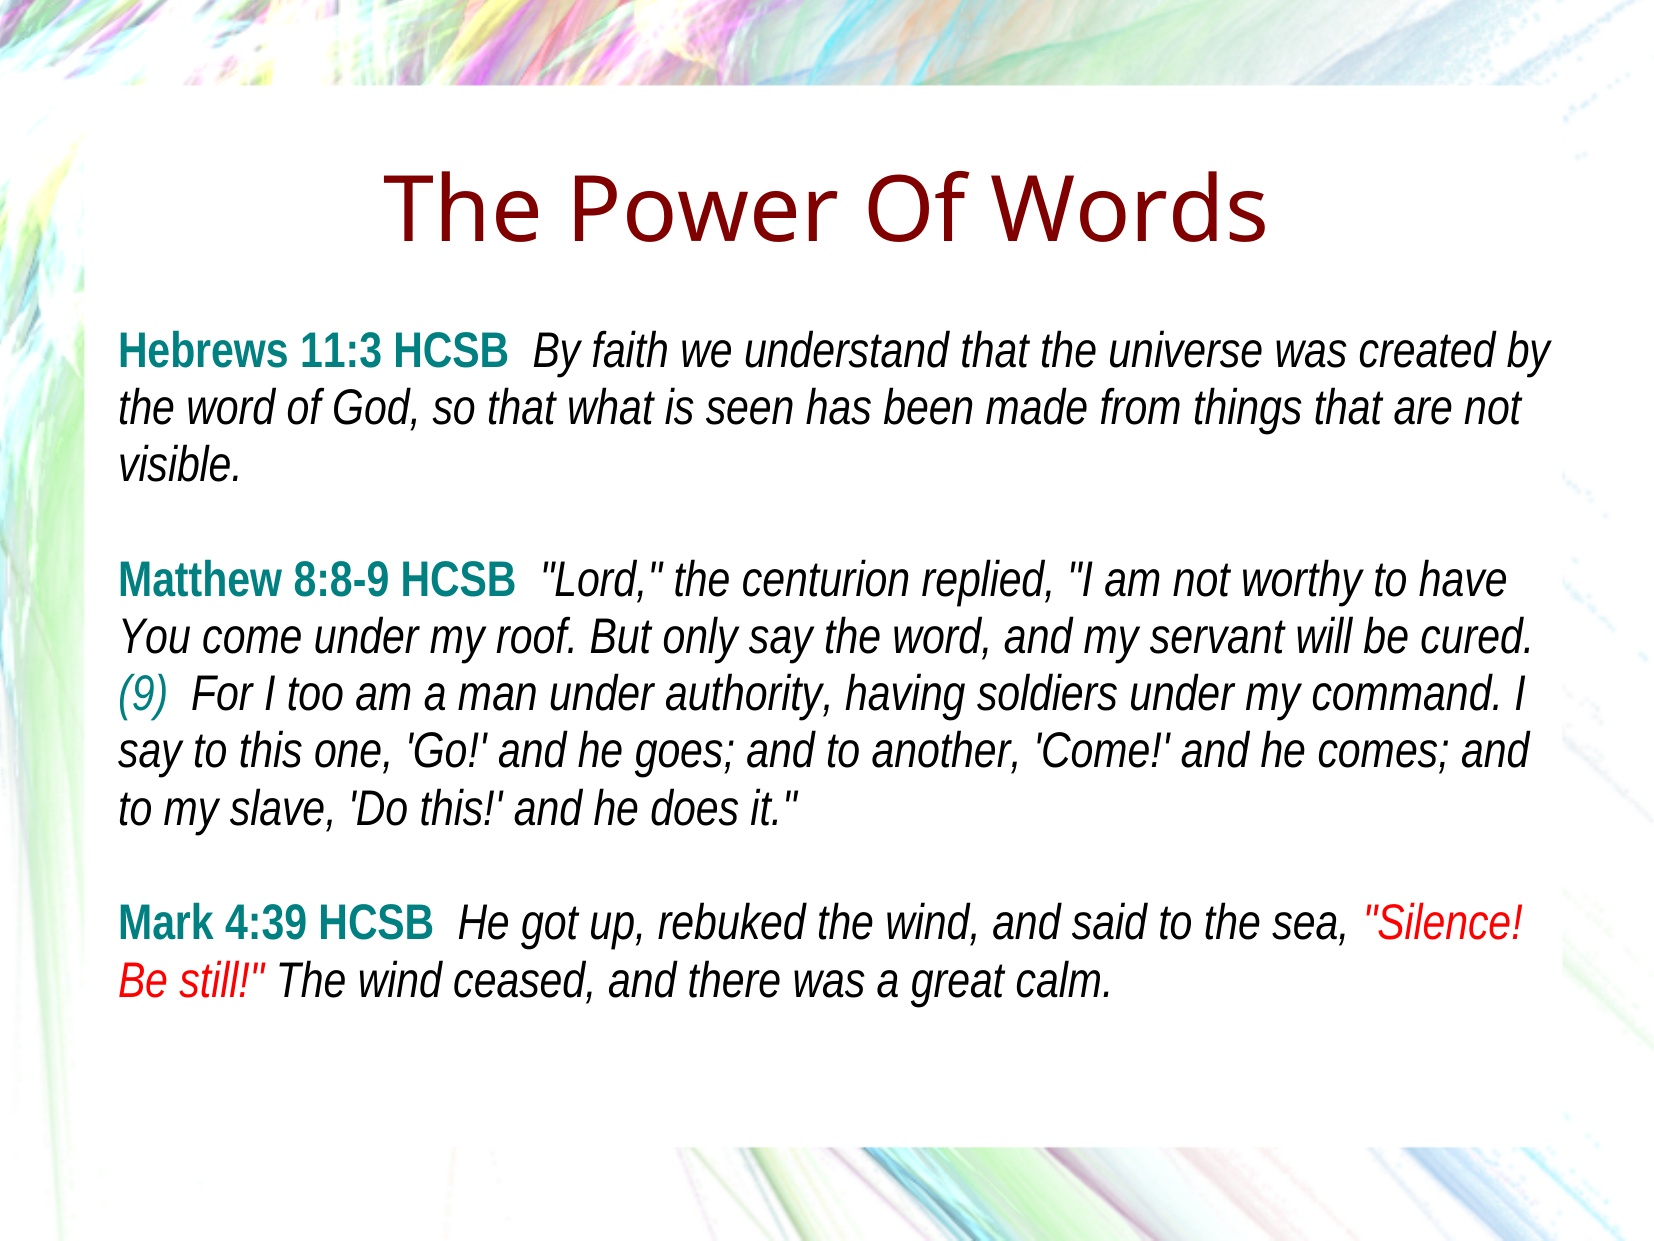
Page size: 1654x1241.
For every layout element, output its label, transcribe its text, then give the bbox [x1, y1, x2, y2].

picture [0, 0, 1654, 1241]
subtitle Hebrews 11:3 HCSB By faith we understand that the universe was created by the word of God, so that what is seen has been made from things that are not visible. Matthew 8:8-9 HCSB "Lord," the centurion replied, "I am not worthy to have You come under my roof. But only say the word, and my servant will be cured. (9) For I too am a man under authority, having soldiers under my command. I say to this one, 'Go!' and he goes; and to another, 'Come!' and he comes; and to my slave, 'Do this!' and he does it." Mark 4:39 HCSB He got up, rebuked the wind, and said to the sea, "Silence! Be still!" The wind ceased, and there was a great calm. [118, 327, 1571, 1032]
title The Power Of Words [82, 109, 1571, 303]
